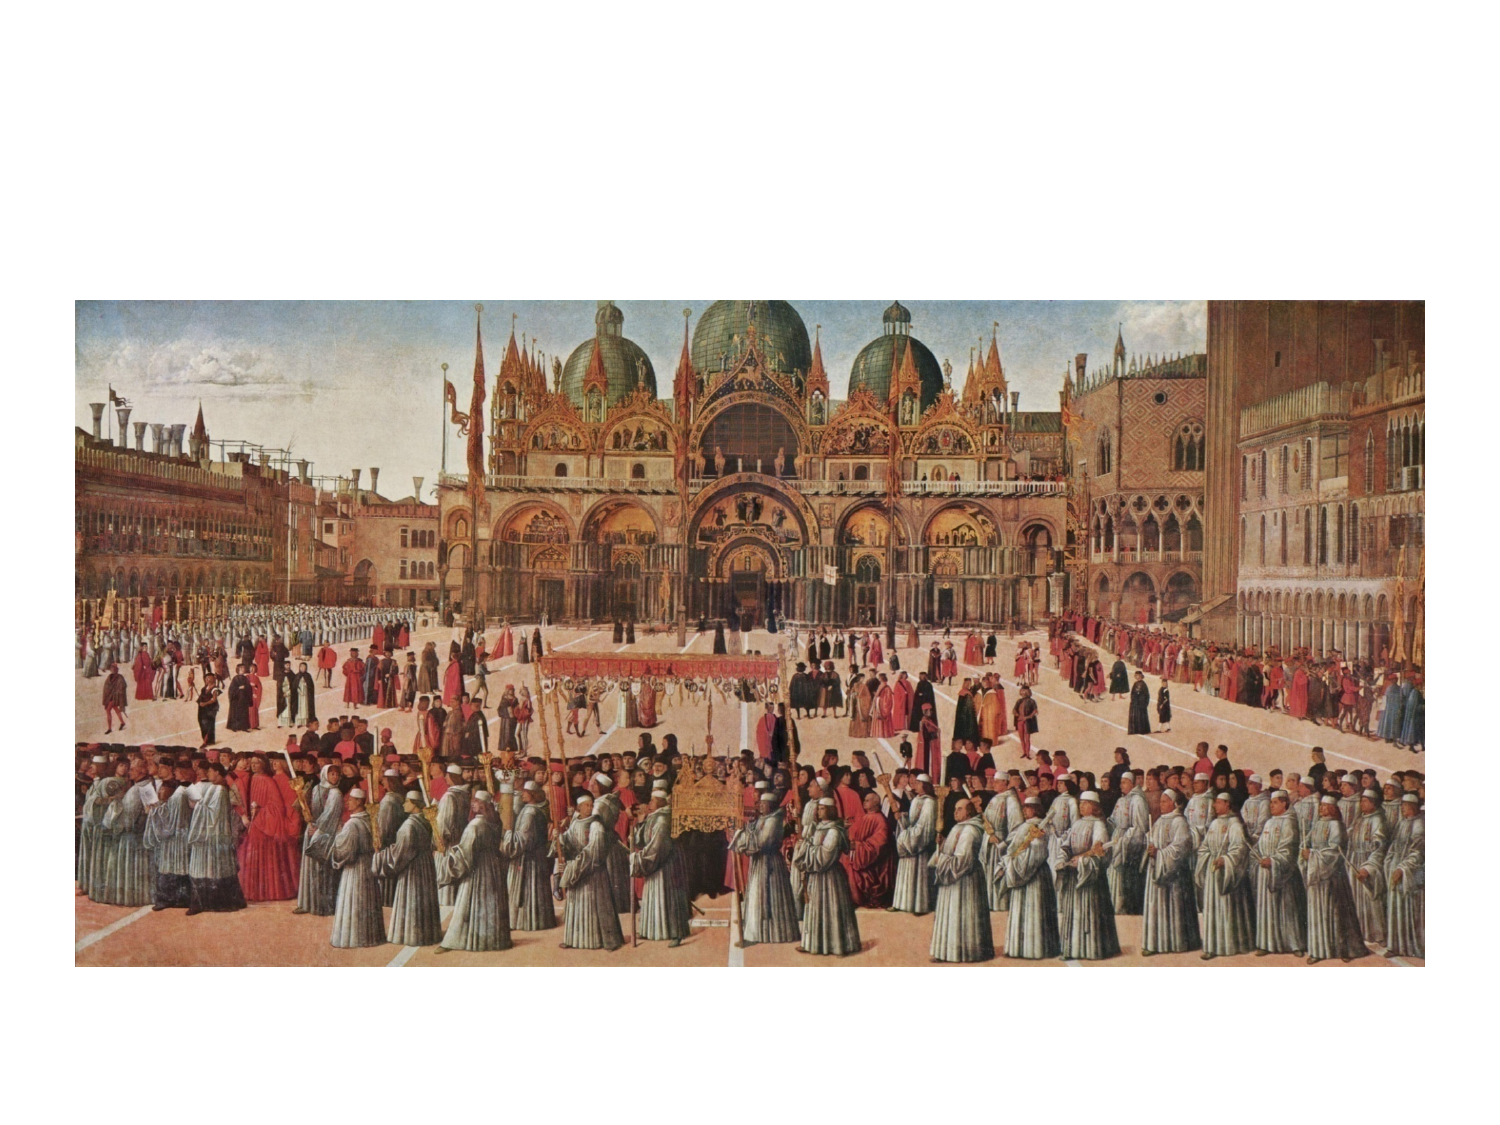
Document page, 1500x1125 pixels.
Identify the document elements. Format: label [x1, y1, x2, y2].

picture [75, 300, 1425, 967]
